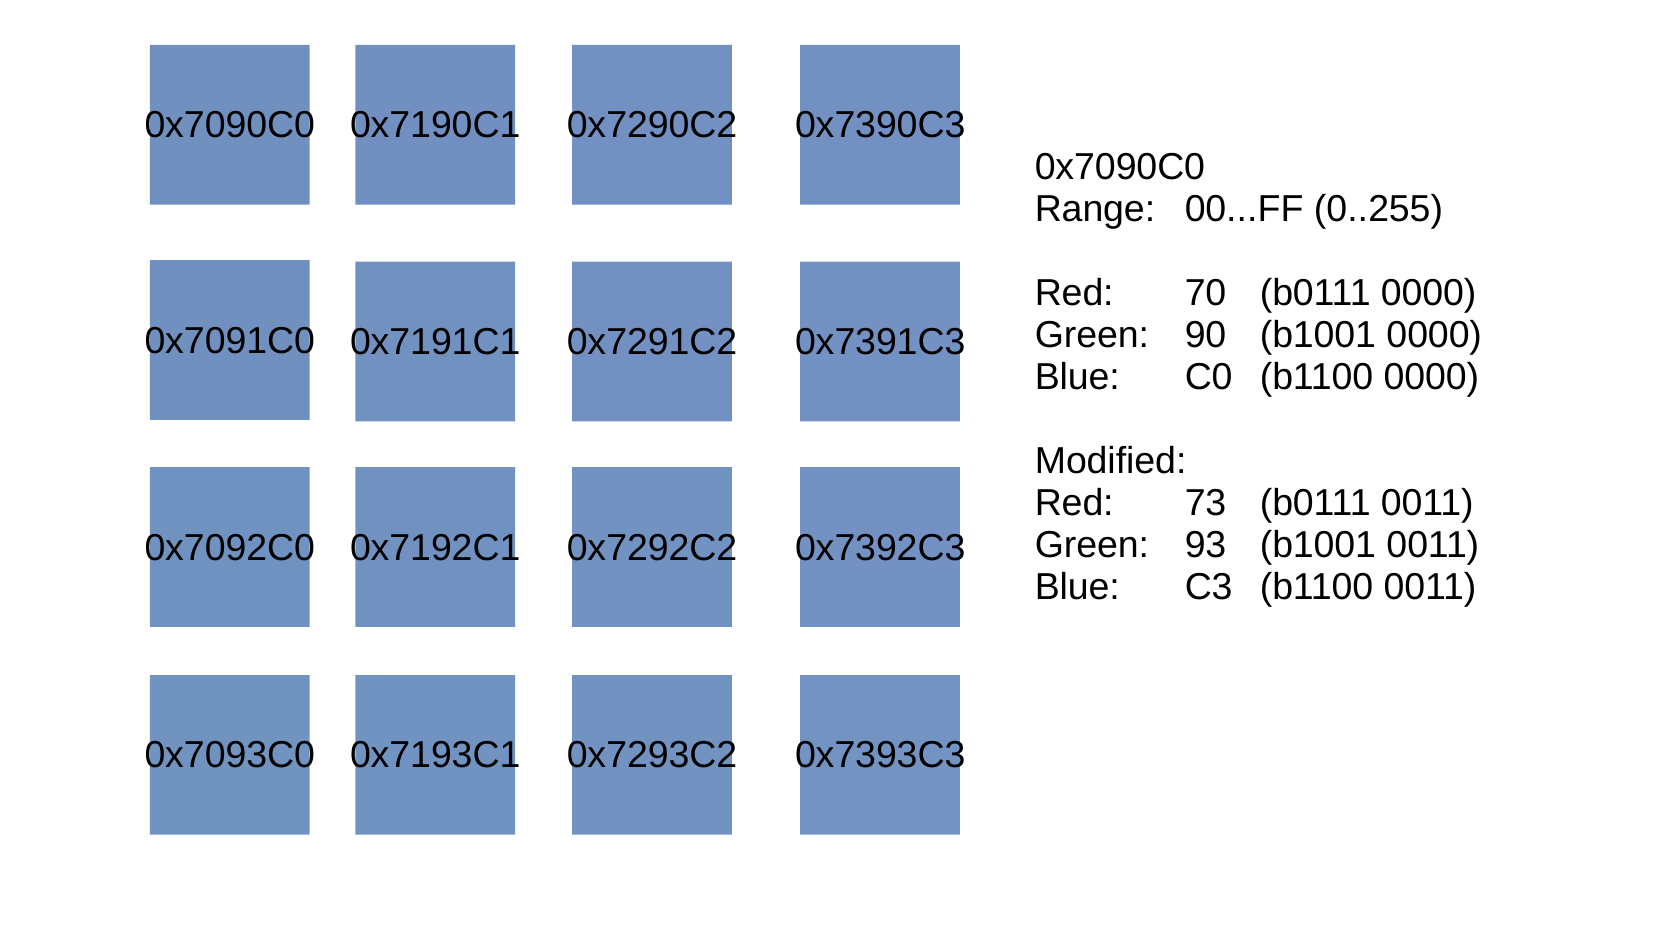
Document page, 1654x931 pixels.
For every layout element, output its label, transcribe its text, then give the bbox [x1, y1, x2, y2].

text_box 0x7293C2 [572, 744, 582, 765]
text_box 0x7190C1 [355, 44, 516, 205]
text_box 0x7291C2 [572, 331, 582, 352]
text_box 0x7090C0 [149, 114, 160, 135]
text_box 0x7393C3 [800, 675, 960, 835]
text_box 0x7390C3 [800, 44, 960, 205]
text_box 0x7092C0 [149, 537, 160, 558]
text_box 0x7392C3 [800, 467, 960, 627]
text_box 0x7092C0 [299, 537, 310, 558]
text_box 0x7091C0 [149, 330, 160, 351]
text_box 0x7391C3 [800, 331, 811, 352]
text_box 0x7090C0 [299, 114, 310, 135]
text_box 0x7292C2 [572, 467, 732, 627]
text_box 0x7192C1 [355, 537, 366, 558]
text_box 0x7190C1 [355, 114, 366, 135]
text_box 0x7090C0 Range: 00...FF (0..255) Red: 70 (b0111 0000) Green: 90 (b1001 0000) Blue: C0 (b1100 0000) Modified: Red: 73 (b0111 0011) Green: 93 (b1001 0011) Blue: C3 (b1100 0011) [1020, 138, 1621, 615]
text_box 0x7192C1 [355, 467, 516, 627]
text_box 0x7292C2 [572, 537, 582, 558]
text_box 0x7092C0 [149, 467, 310, 627]
text_box 0x7291C2 [572, 261, 732, 422]
text_box 0x7091C0 [149, 260, 310, 420]
text_box 0x7191C1 [355, 261, 516, 422]
text_box 0x7391C3 [800, 261, 960, 422]
text_box 0x7193C1 [355, 675, 516, 835]
text_box 0x7393C3 [800, 744, 811, 765]
text_box 0x7091C0 [299, 330, 310, 351]
text_box 0x7191C1 [355, 331, 366, 352]
text_box 0x7093C0 [299, 744, 310, 765]
text_box 0x7290C2 [572, 44, 732, 205]
text_box 0x7290C2 [572, 114, 582, 135]
text_box 0x7090C0 [149, 44, 310, 205]
text_box 0x7093C0 [149, 744, 160, 765]
text_box 0x7293C2 [572, 675, 732, 835]
text_box 0x7193C1 [355, 744, 366, 765]
text_box 0x7093C0 [149, 675, 310, 835]
text_box 0x7392C3 [800, 537, 811, 558]
text_box 0x7390C3 [800, 114, 811, 135]
